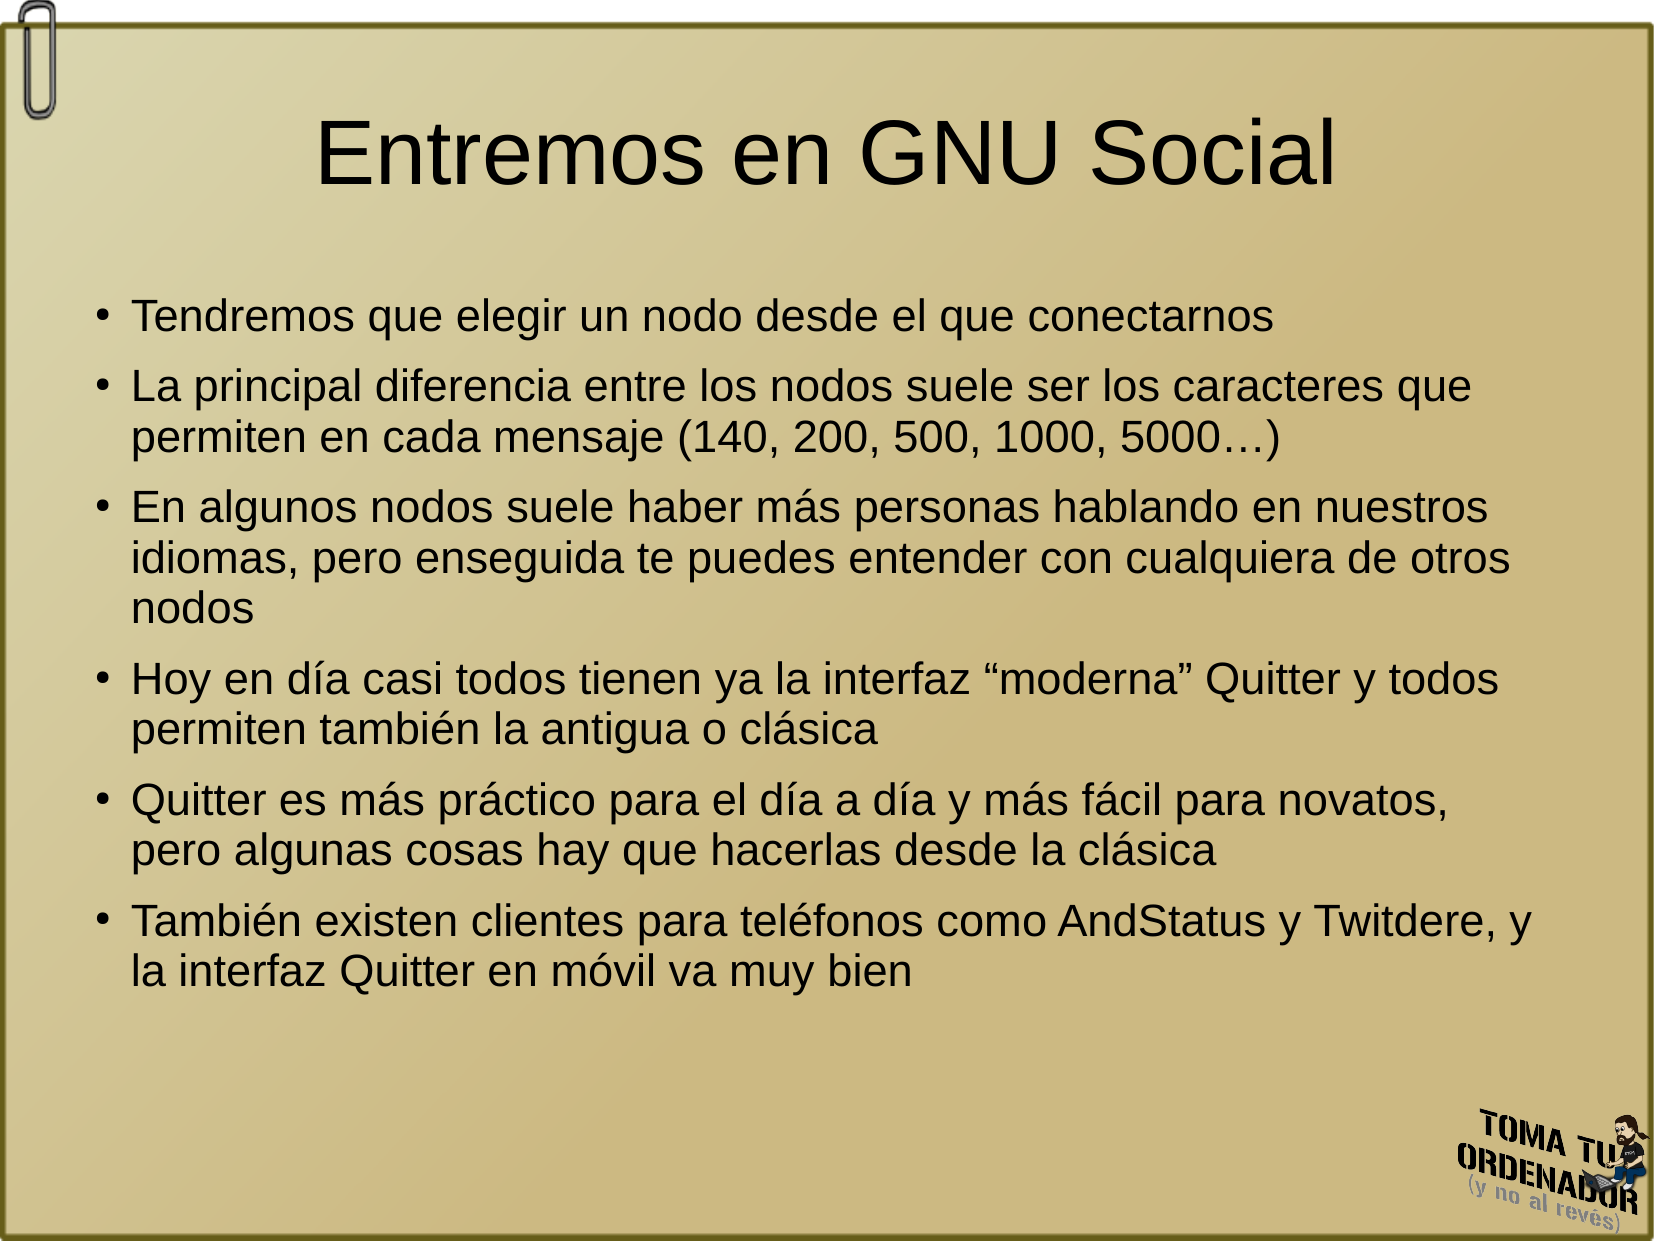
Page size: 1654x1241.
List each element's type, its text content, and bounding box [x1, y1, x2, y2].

picture [0, 0, 1654, 1241]
title Entremos en GNU Social [82, 49, 1571, 257]
list Tendremos que elegir un nodo desde el que conectarnos La principal diferencia entre los nodos suele ser los caracteres que permiten en cada mensaje (140, 200, 500, 1000, 5000…) En algunos nodos suele haber más personas hablando en nuestros idiomas, pero enseguida te puedes entender con cualquiera de otros nodos Hoy en día casi todos tienen ya la interfaz “moderna” Quitter y todos permiten también la antigua o clásica Quitter es más práctico para el día a día y más fácil para novatos, pero algunas cosas hay que hacerlas desde la clásica También existen clientes para teléfonos como AndStatus y Twitdere, y la interfaz Quitter en móvil va muy bien [82, 290, 1538, 1010]
